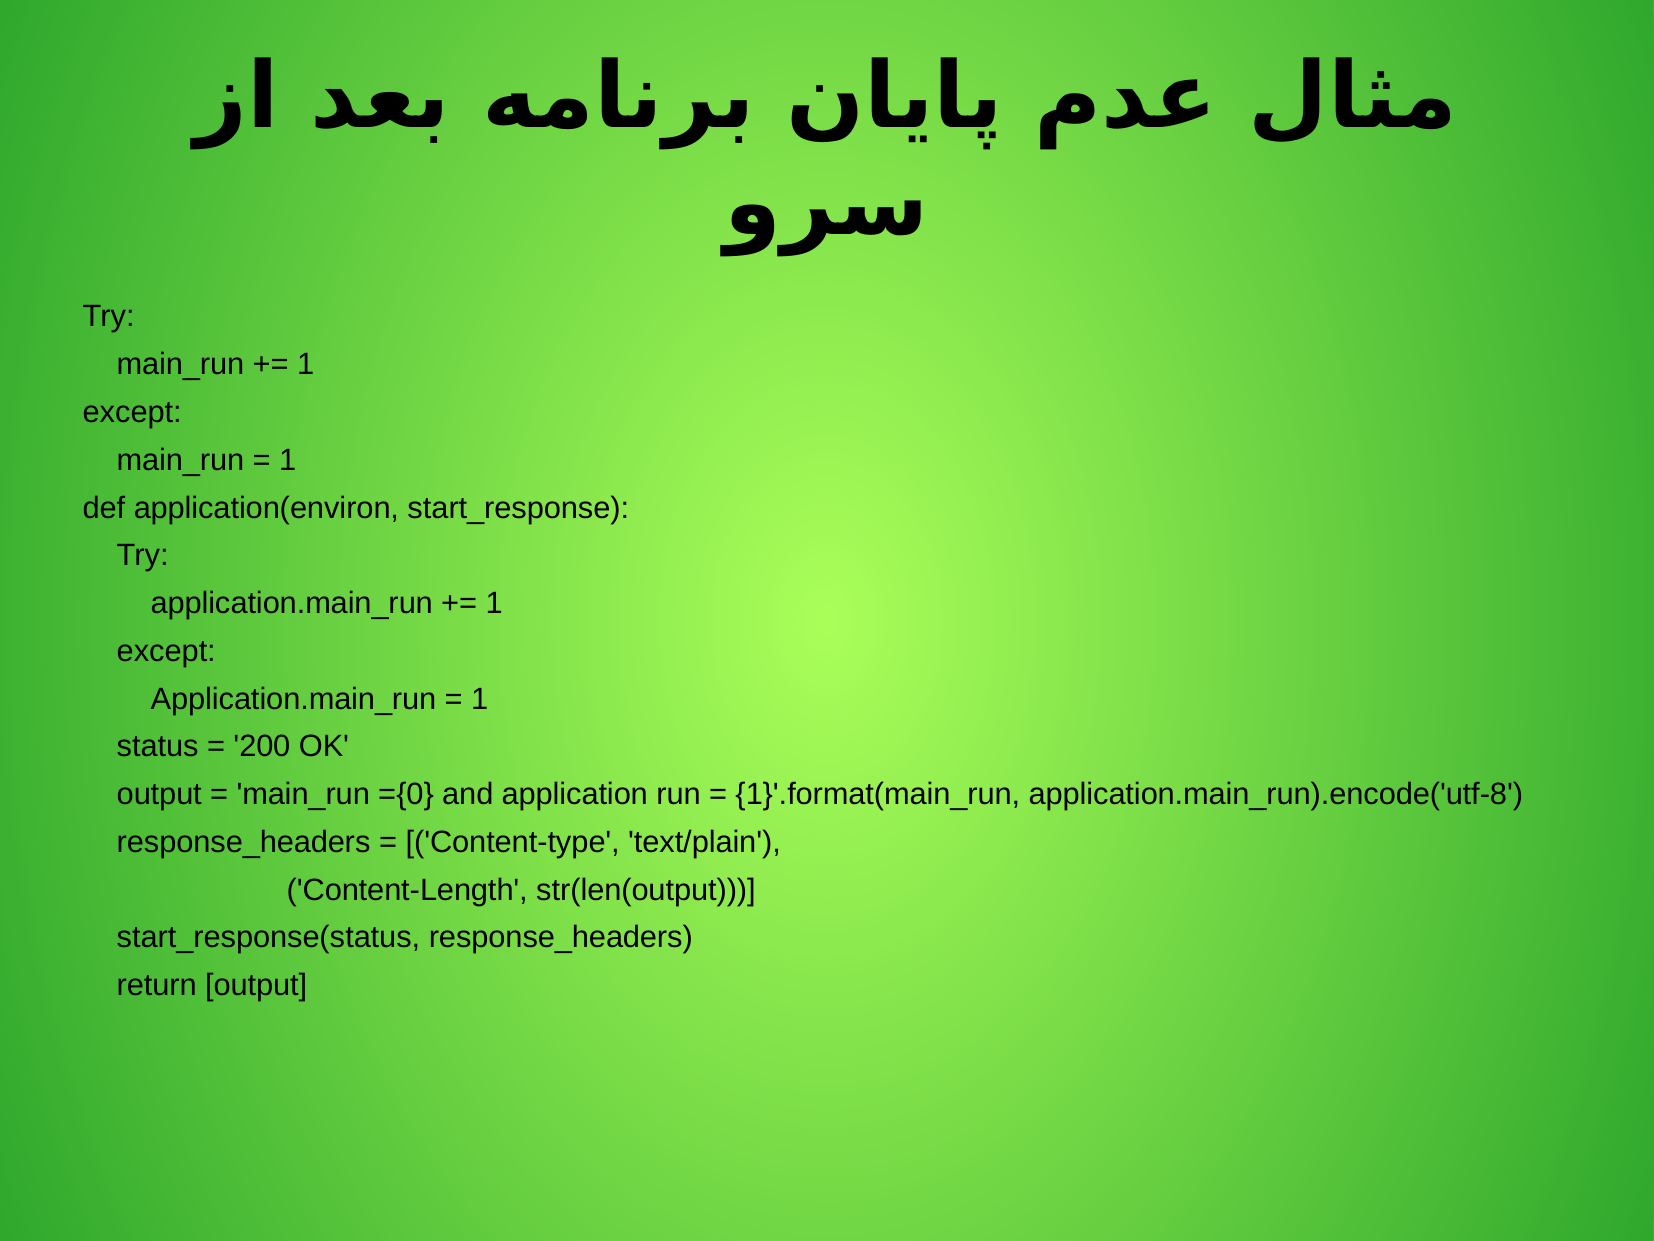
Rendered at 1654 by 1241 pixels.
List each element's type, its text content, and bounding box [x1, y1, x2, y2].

title مثال عدم پایان برنامه بعد از سرو [82, 47, 1571, 252]
list Try: main_run += 1 except: main_run = 1 def application(environ, start_response): Try: application.main_run += 1 except: Application.main_run = 1 status = '200 OK' output = 'main_run ={0} and application run = {1}'.format(main_run, application.main_run).encode('utf-8') response_headers = [('Content-type', 'text/plain'), ('Content-Length', str(len(output)))] start_response(status, response_headers) return [output] [82, 299, 1571, 1019]
